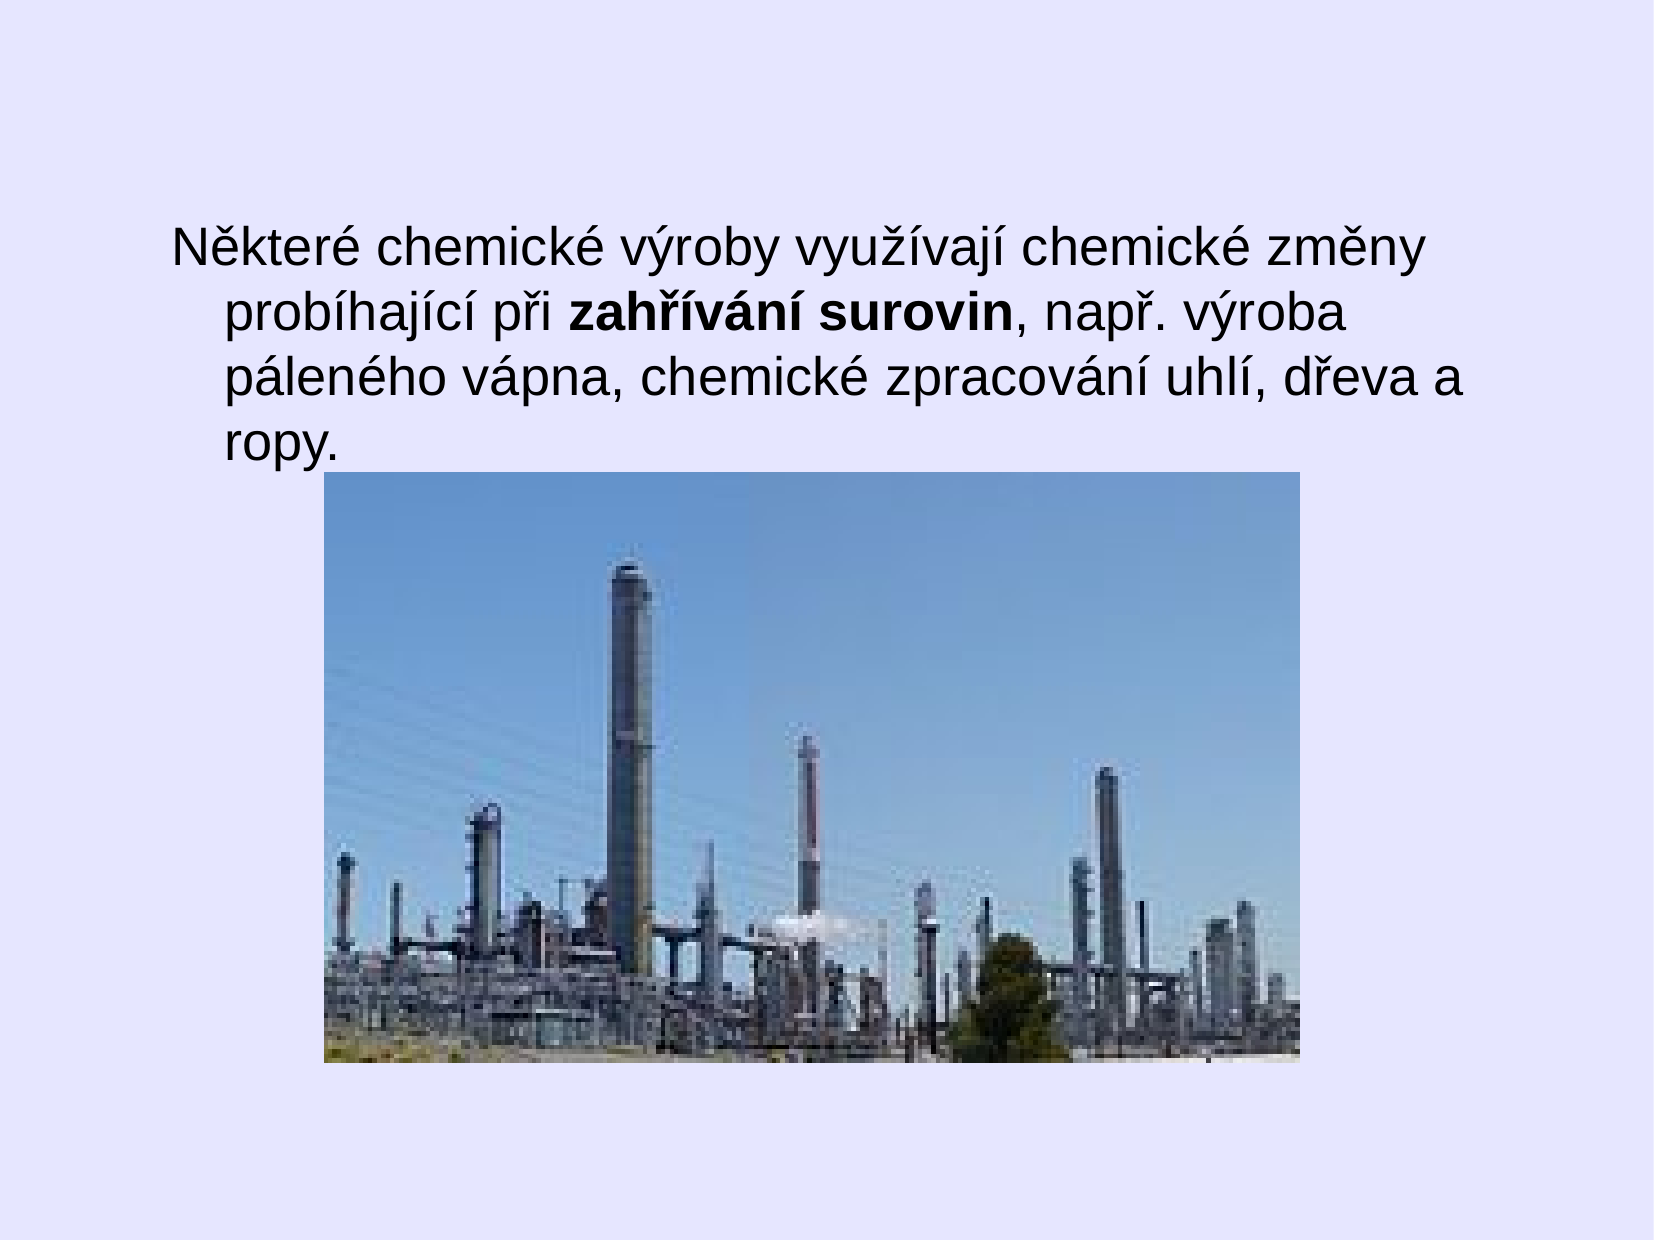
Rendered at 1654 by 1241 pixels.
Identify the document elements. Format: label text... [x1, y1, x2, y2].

list Některé chemické výroby využívají chemické změny probíhající při zahřívání surovin, např. výroba páleného vápna, chemické zpracování uhlí, dřeva a ropy. [82, 210, 1571, 1030]
picture [324, 472, 1300, 1063]
